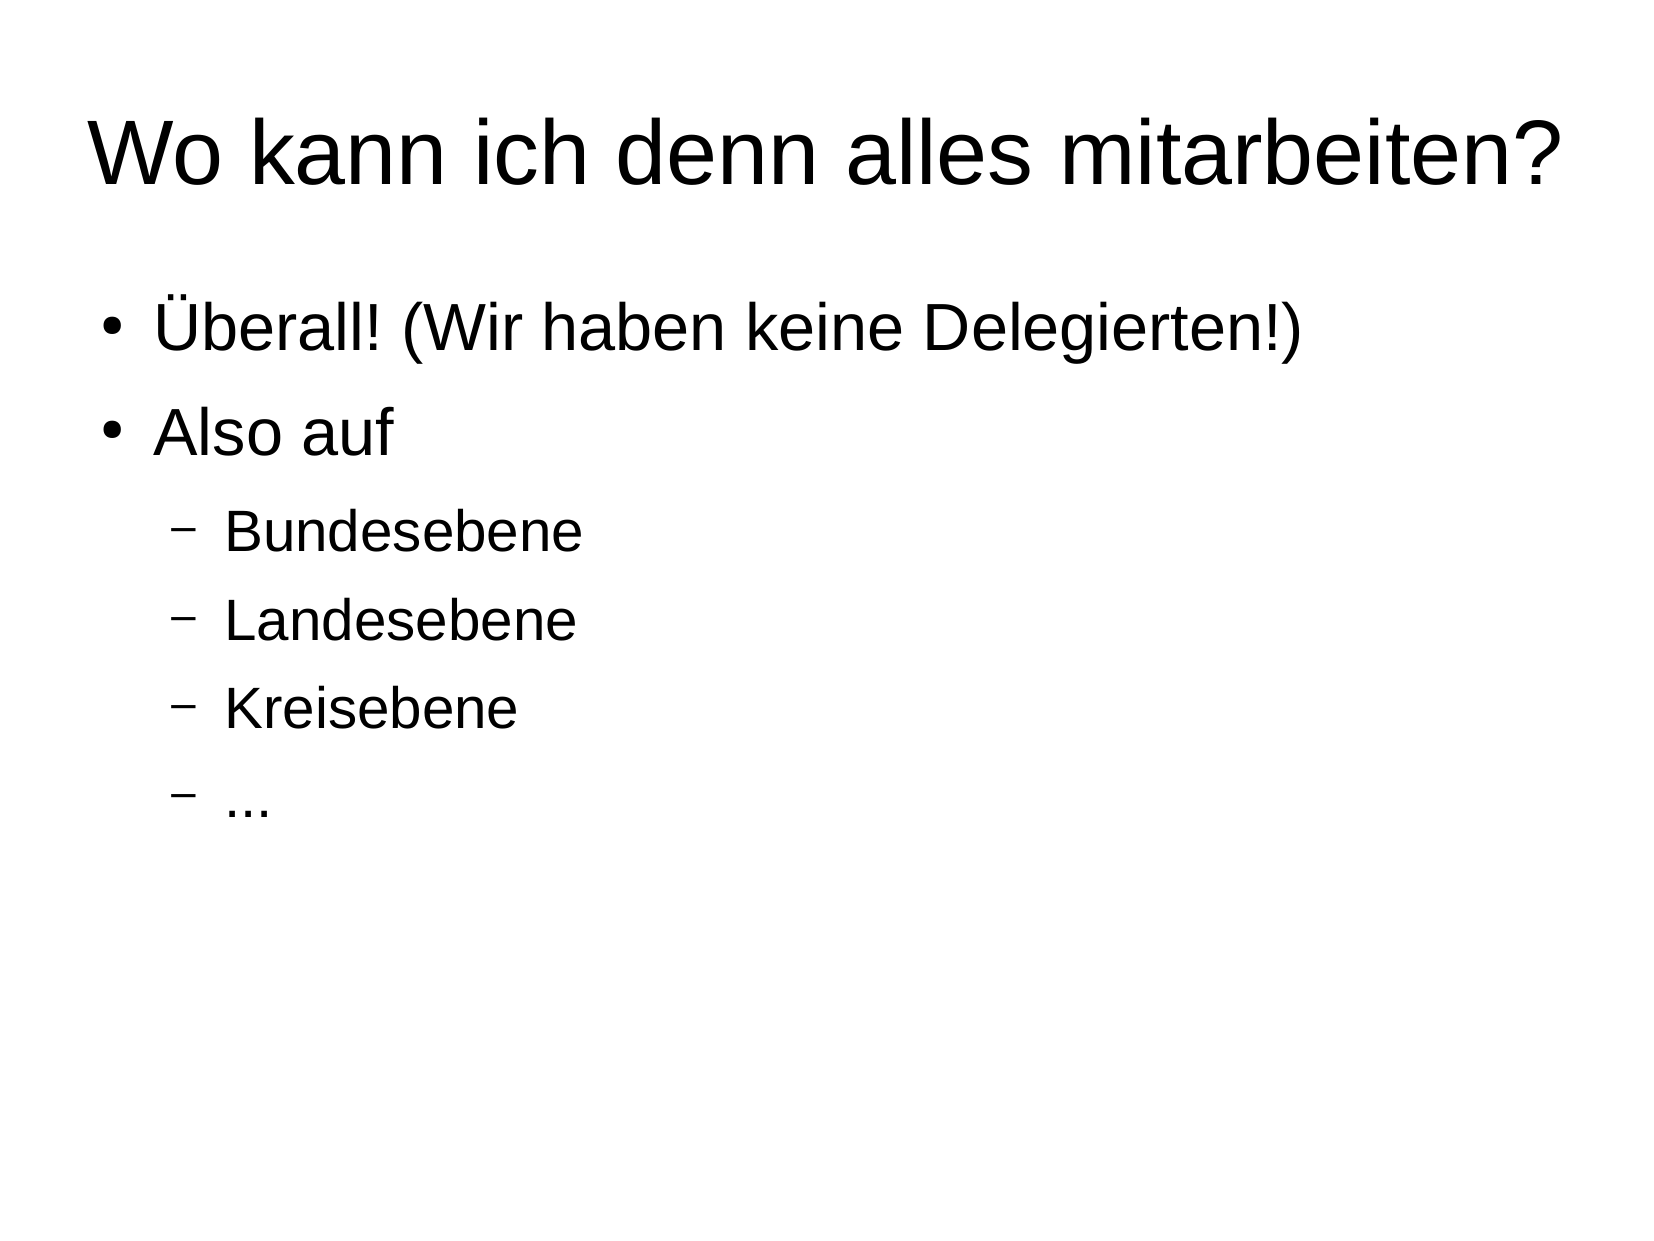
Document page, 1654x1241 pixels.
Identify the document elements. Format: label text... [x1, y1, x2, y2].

title Wo kann ich denn alles mitarbeiten? [82, 49, 1571, 257]
list Überall! (Wir haben keine Delegierten!) Also auf Bundesebene Landesebene Kreisebene ... [82, 290, 1538, 1010]
